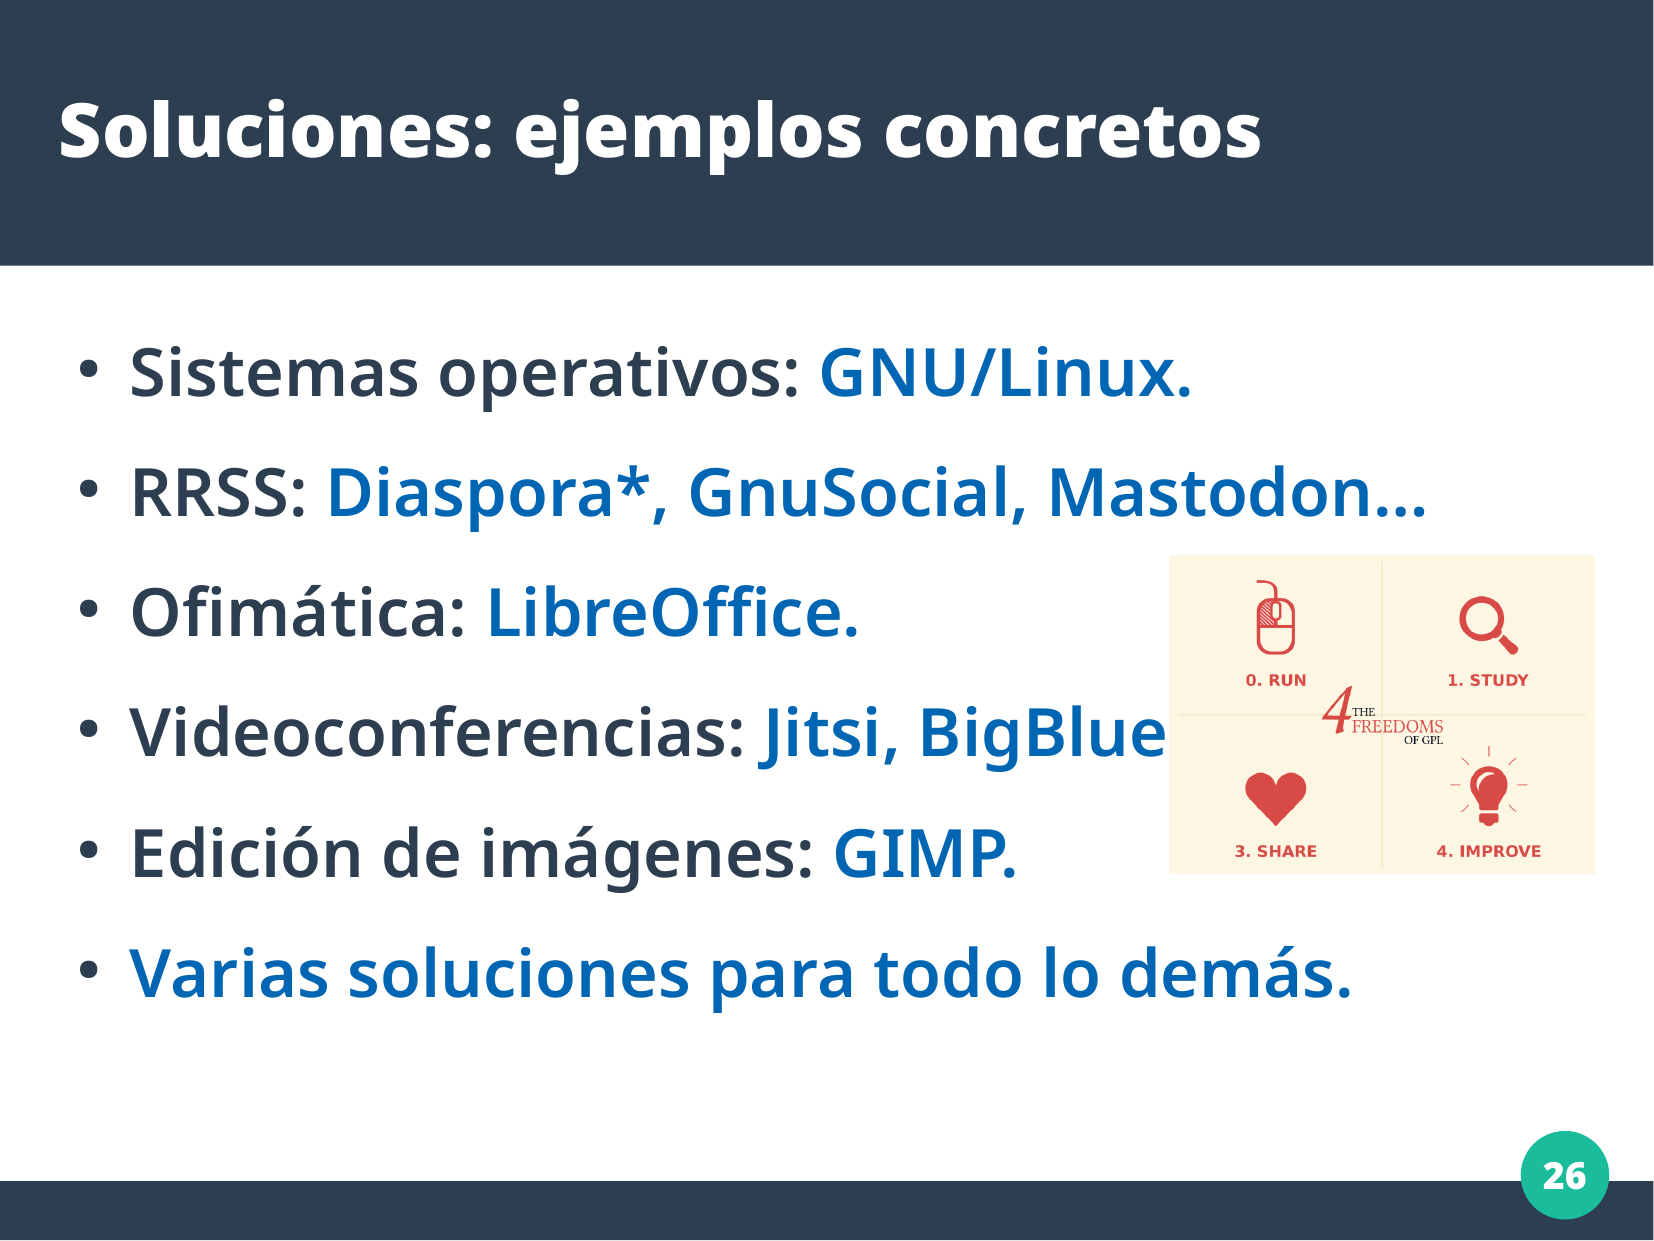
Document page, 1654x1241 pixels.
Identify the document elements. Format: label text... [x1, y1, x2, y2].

list Sistemas operativos: GNU/Linux. RRSS: Diaspora*, GnuSocial, Mastodon… Ofimática: LibreOffice. Videoconferencias: Jitsi, BigBlueButton. Edición de imágenes: GIMP. Varias soluciones para todo lo demás. [59, 324, 1595, 1152]
title Soluciones: ejemplos concretos [59, 49, 1595, 207]
picture [1169, 555, 1595, 875]
